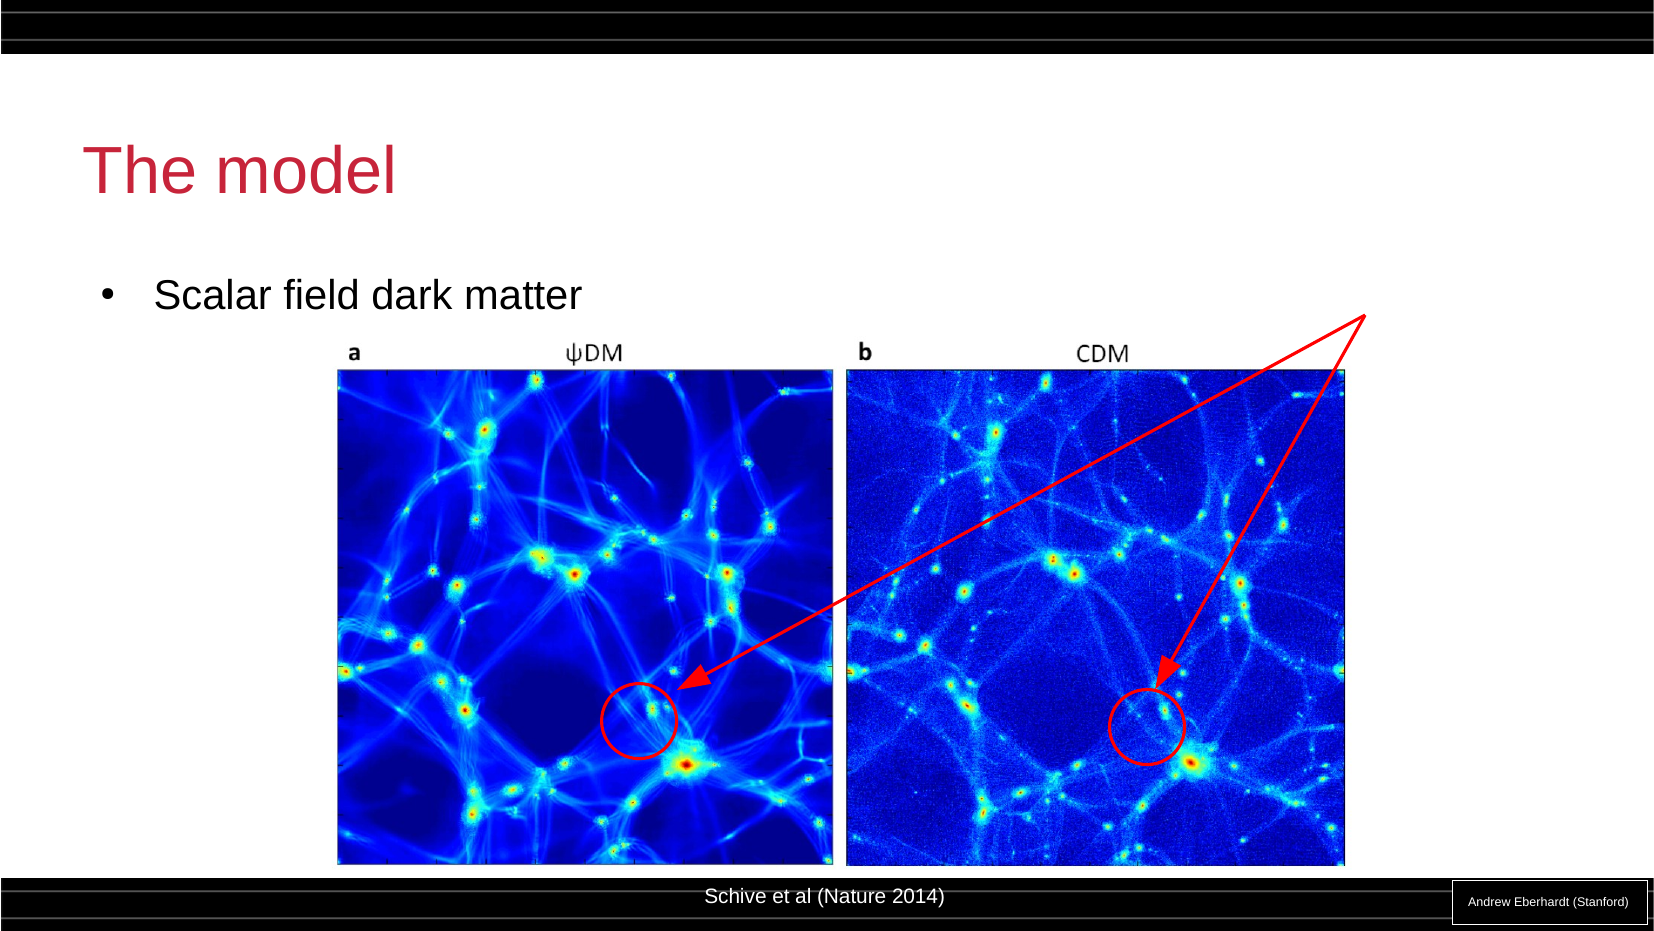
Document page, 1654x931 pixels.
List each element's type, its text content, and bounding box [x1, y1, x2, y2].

picture [1172, 743, 1210, 778]
picture [1112, 692, 1182, 762]
picture [1, 0, 1654, 54]
text_box Schive et al (Nature 2014) [689, 877, 961, 916]
text_box Andrew Eberhardt (Stanford) [1452, 880, 1648, 925]
title The model [82, 92, 1571, 249]
picture [1, 330, 1654, 931]
list Scalar field dark matter [82, 271, 1571, 851]
